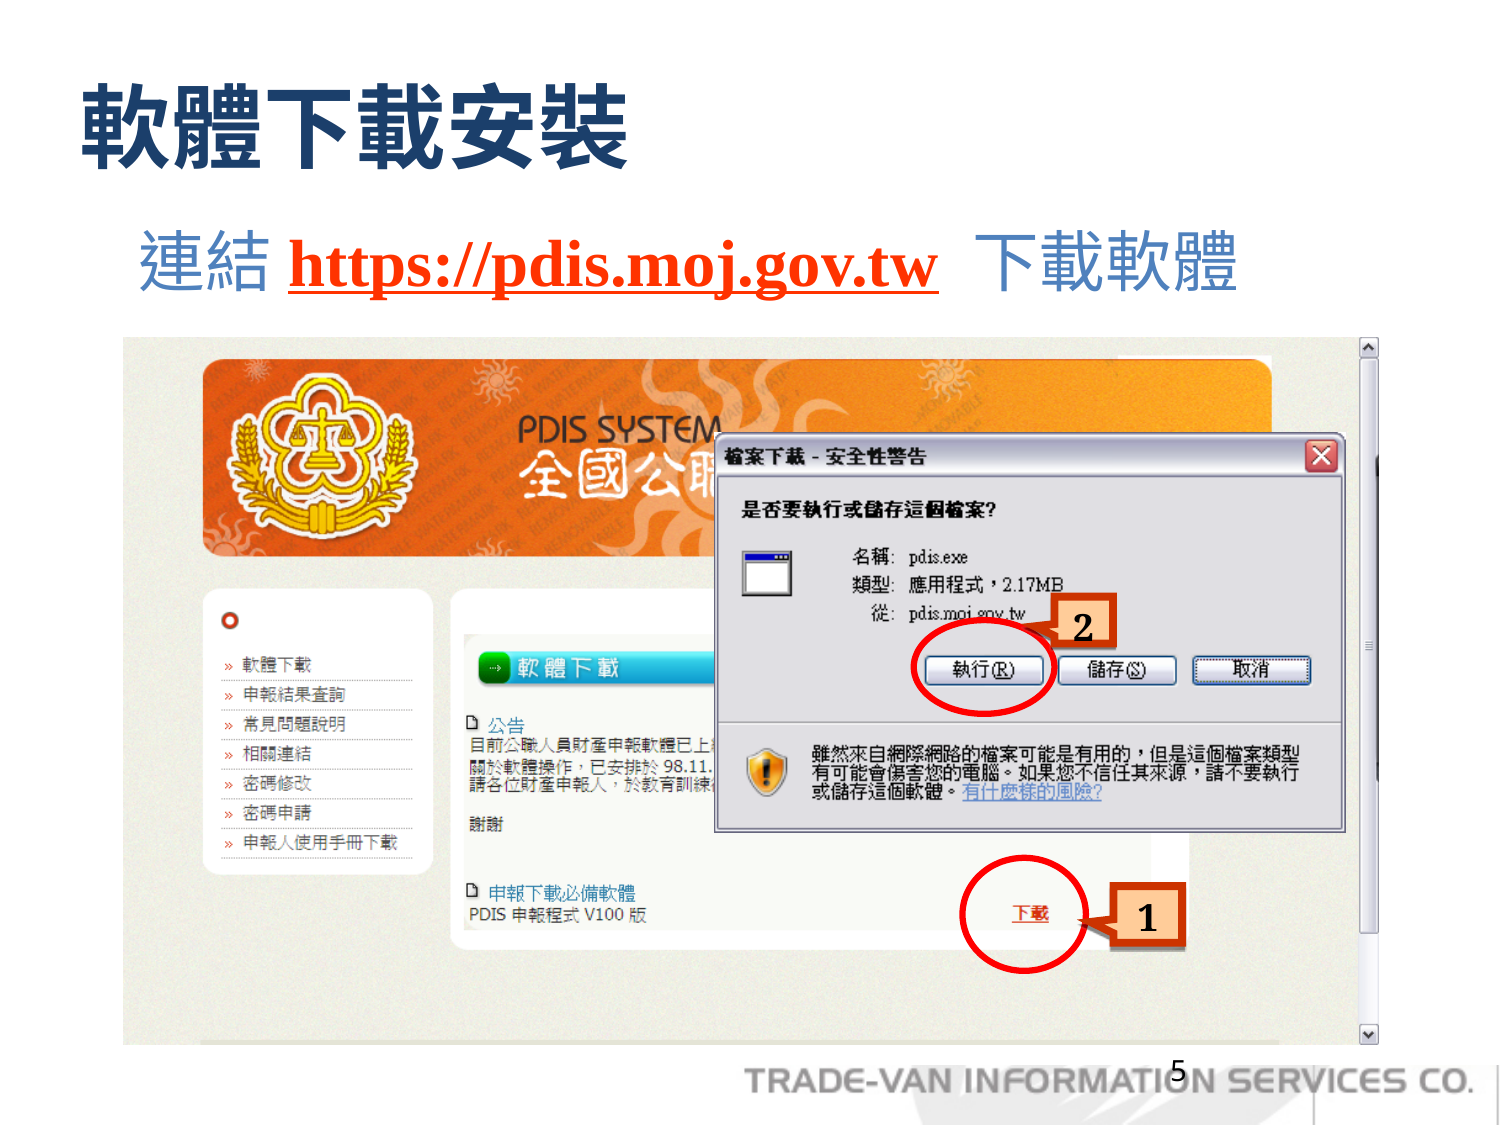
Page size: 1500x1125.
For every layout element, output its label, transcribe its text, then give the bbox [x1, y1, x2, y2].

text_box 連結https://pdis.moj.gov.tw 下載軟體 [124, 173, 1474, 1011]
text_box 軟體下載安裝 [65, 31, 1415, 219]
text_box 2 [1034, 596, 1114, 644]
picture [123, 338, 1379, 1045]
text_box [0, 0, 1500, 1100]
text_box 1 [1090, 886, 1183, 943]
